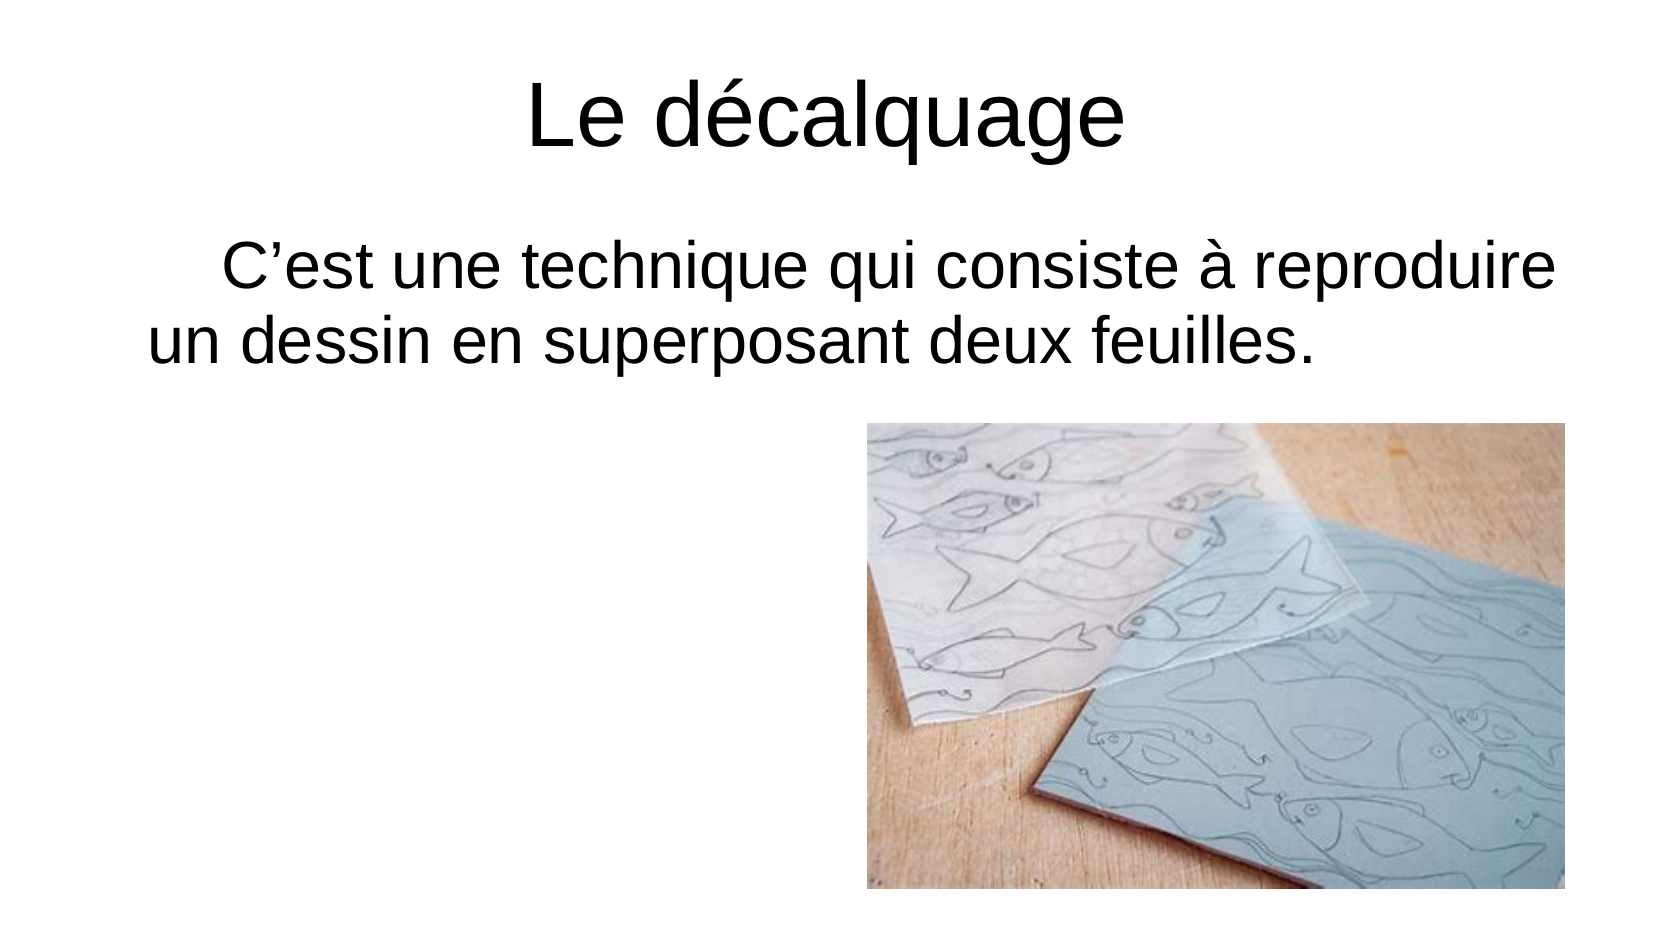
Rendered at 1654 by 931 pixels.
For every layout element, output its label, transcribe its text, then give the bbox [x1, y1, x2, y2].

picture [867, 423, 1565, 889]
list C’est une technique qui consiste à reproduire un dessin en superposant deux feuilles. [76, 228, 1565, 768]
title Le décalquage [82, 37, 1571, 193]
